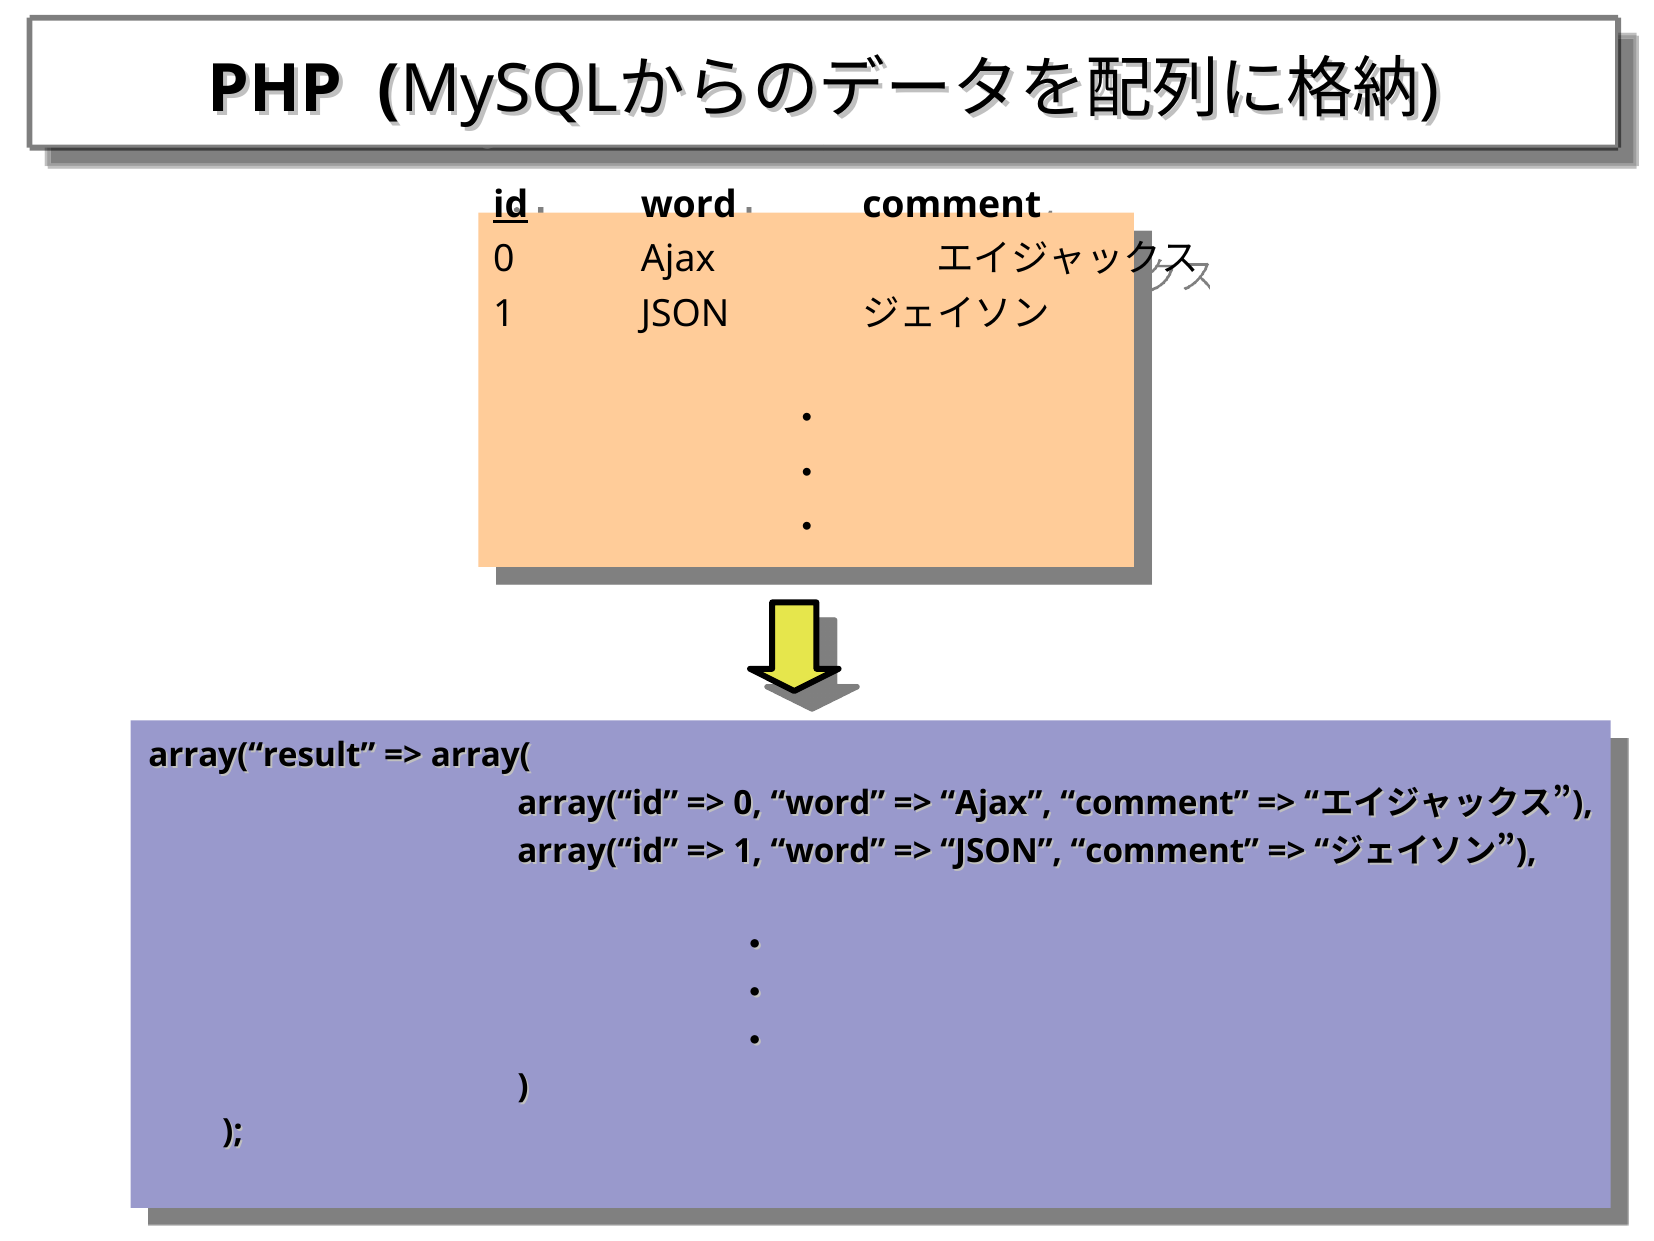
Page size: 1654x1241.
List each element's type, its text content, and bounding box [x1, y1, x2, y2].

text_box array(“result” => array( array(“id” => 0, “word” => “Ajax”, “comment” => “エイジャックス”), array(“id” => 1, “word” => “JSON”, “comment” => “ジェイソン”), ・ ・ ・ ) ); [130, 720, 1548, 1099]
text_box [750, 602, 839, 692]
text_box id word comment 0 Ajax エイジャックス 1 JSON ジェイソン ・ ・ ・ [478, 212, 1134, 567]
text_box PHP (MySQLからのデータを配列に格納) [29, 17, 1619, 148]
